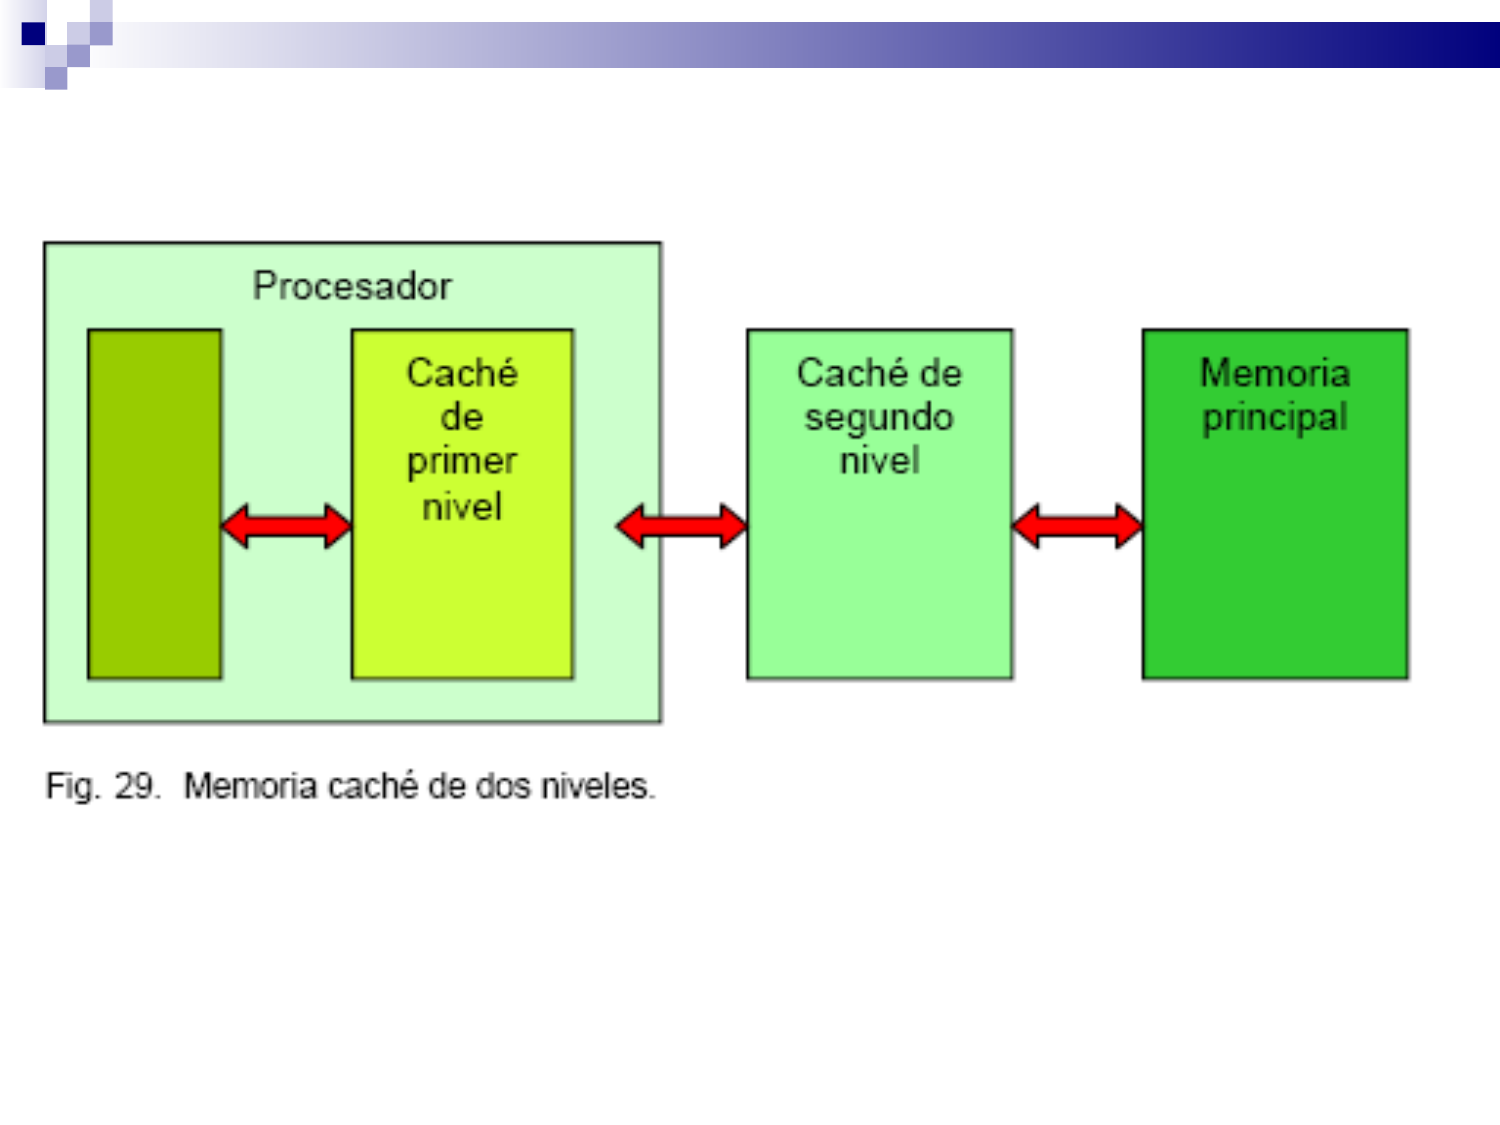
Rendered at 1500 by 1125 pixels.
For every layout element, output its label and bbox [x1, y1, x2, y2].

picture [0, 220, 1500, 863]
